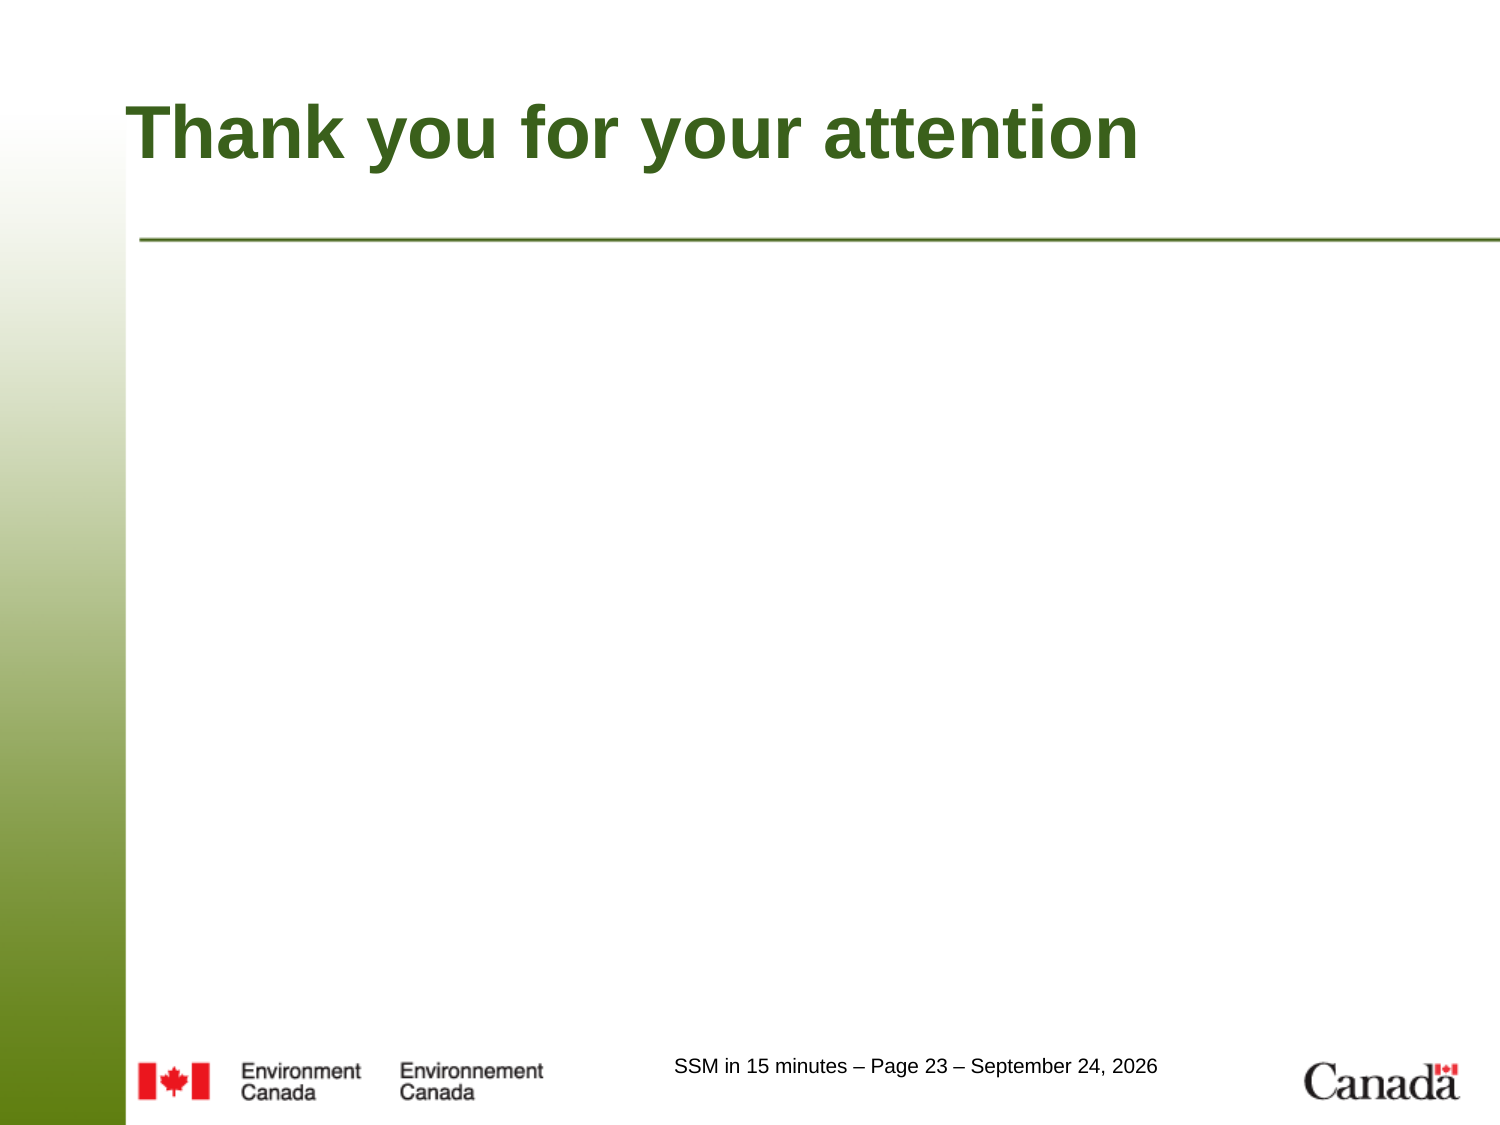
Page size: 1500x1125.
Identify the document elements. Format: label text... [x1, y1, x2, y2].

title Thank you for your attention [125, 52, 1463, 213]
picture [0, 0, 1500, 1125]
